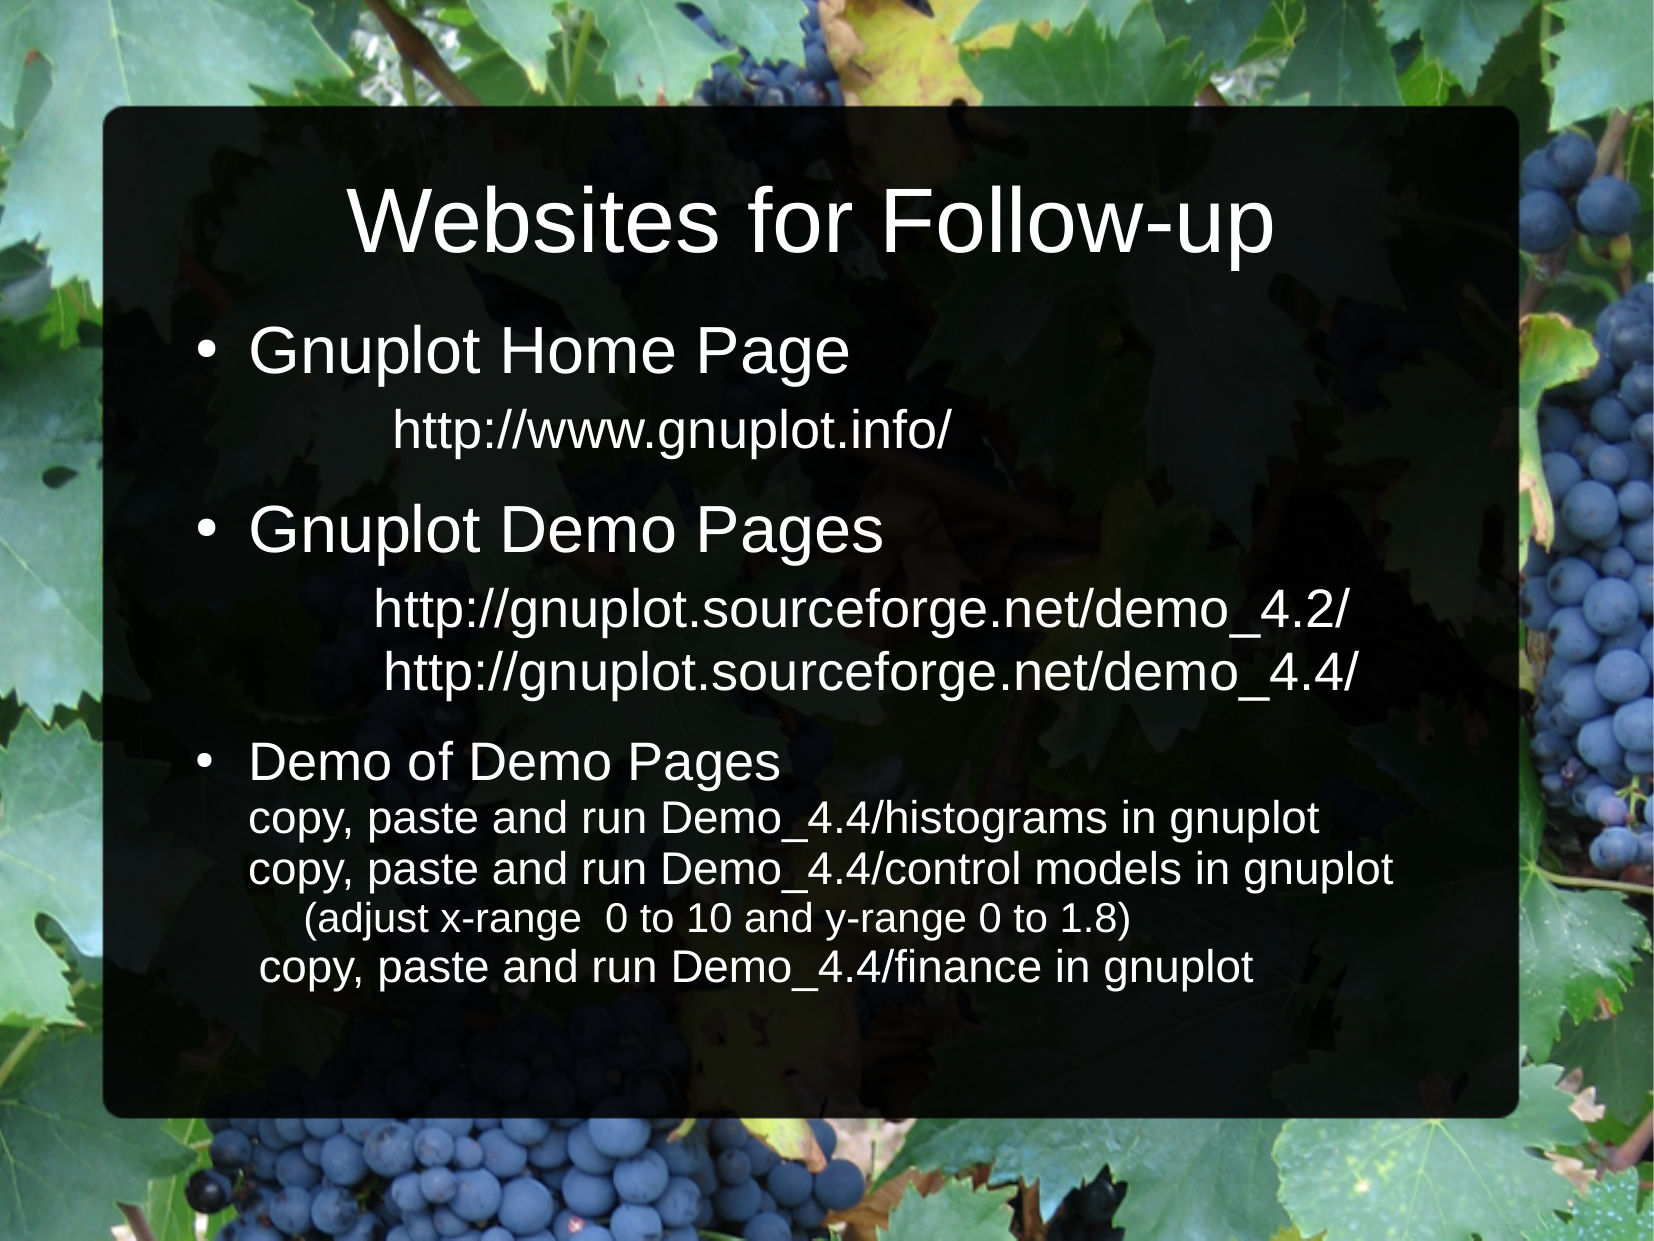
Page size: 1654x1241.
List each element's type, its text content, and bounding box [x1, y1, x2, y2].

title Websites for Follow-up [118, 125, 1506, 318]
picture [0, 0, 1654, 1241]
list Gnuplot Home Page http://www.gnuplot.info/ Gnuplot Demo Pages http://gnuplot.sourceforge.net/demo_4.2/ http://gnuplot.sourceforge.net/demo_4.4/ Demo of Demo Pages copy, paste and run Demo_4.4/histograms in gnuplot copy, paste and run Demo_4.4/control models in gnuplot (adjust x-range 0 to 10 and y-range 0 to 1.8) copy, paste and run Demo_4.4/finance in gnuplot [177, 312, 1426, 993]
